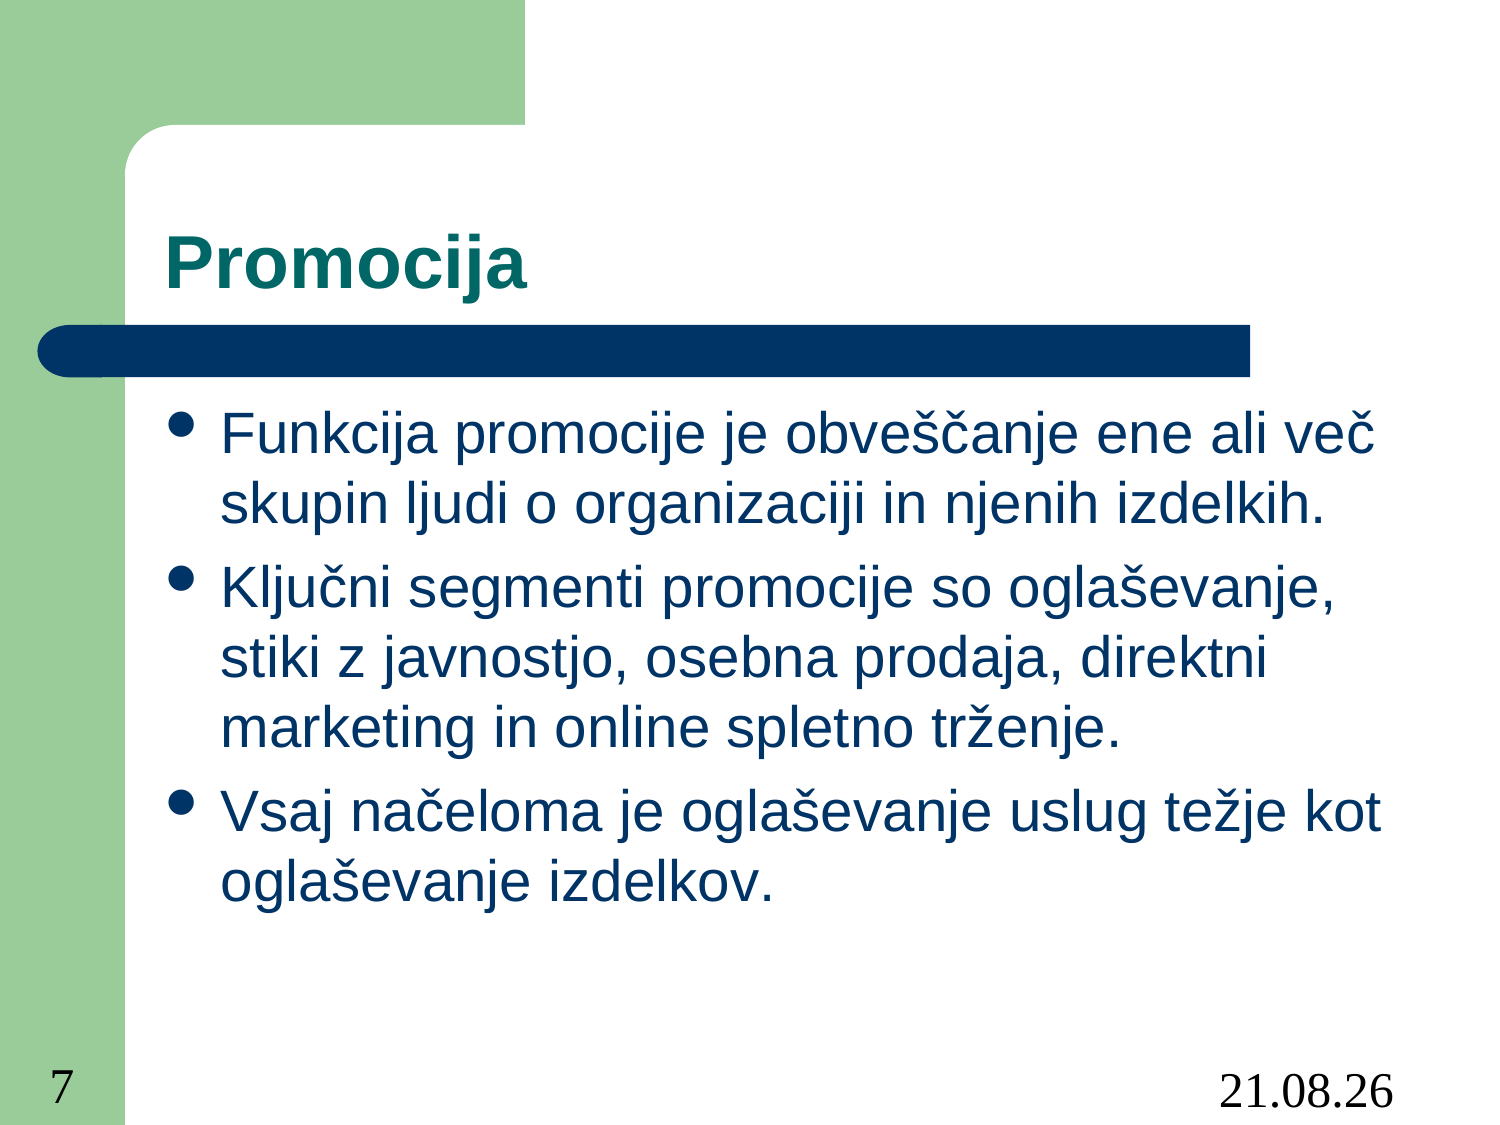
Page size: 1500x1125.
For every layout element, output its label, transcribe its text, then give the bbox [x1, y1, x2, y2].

list Funkcija promocije je obveščanje ene ali več skupin ljudi o organizaciji in njenih izdelkih. Ključni segmenti promocije so oglaševanje, stiki z javnostjo, osebna prodaja, direktni marketing in online spletno trženje. Vsaj načeloma je oglaševanje uslug težje kot oglaševanje izdelkov. [149, 387, 1463, 1007]
title Promocija [149, 124, 1463, 313]
